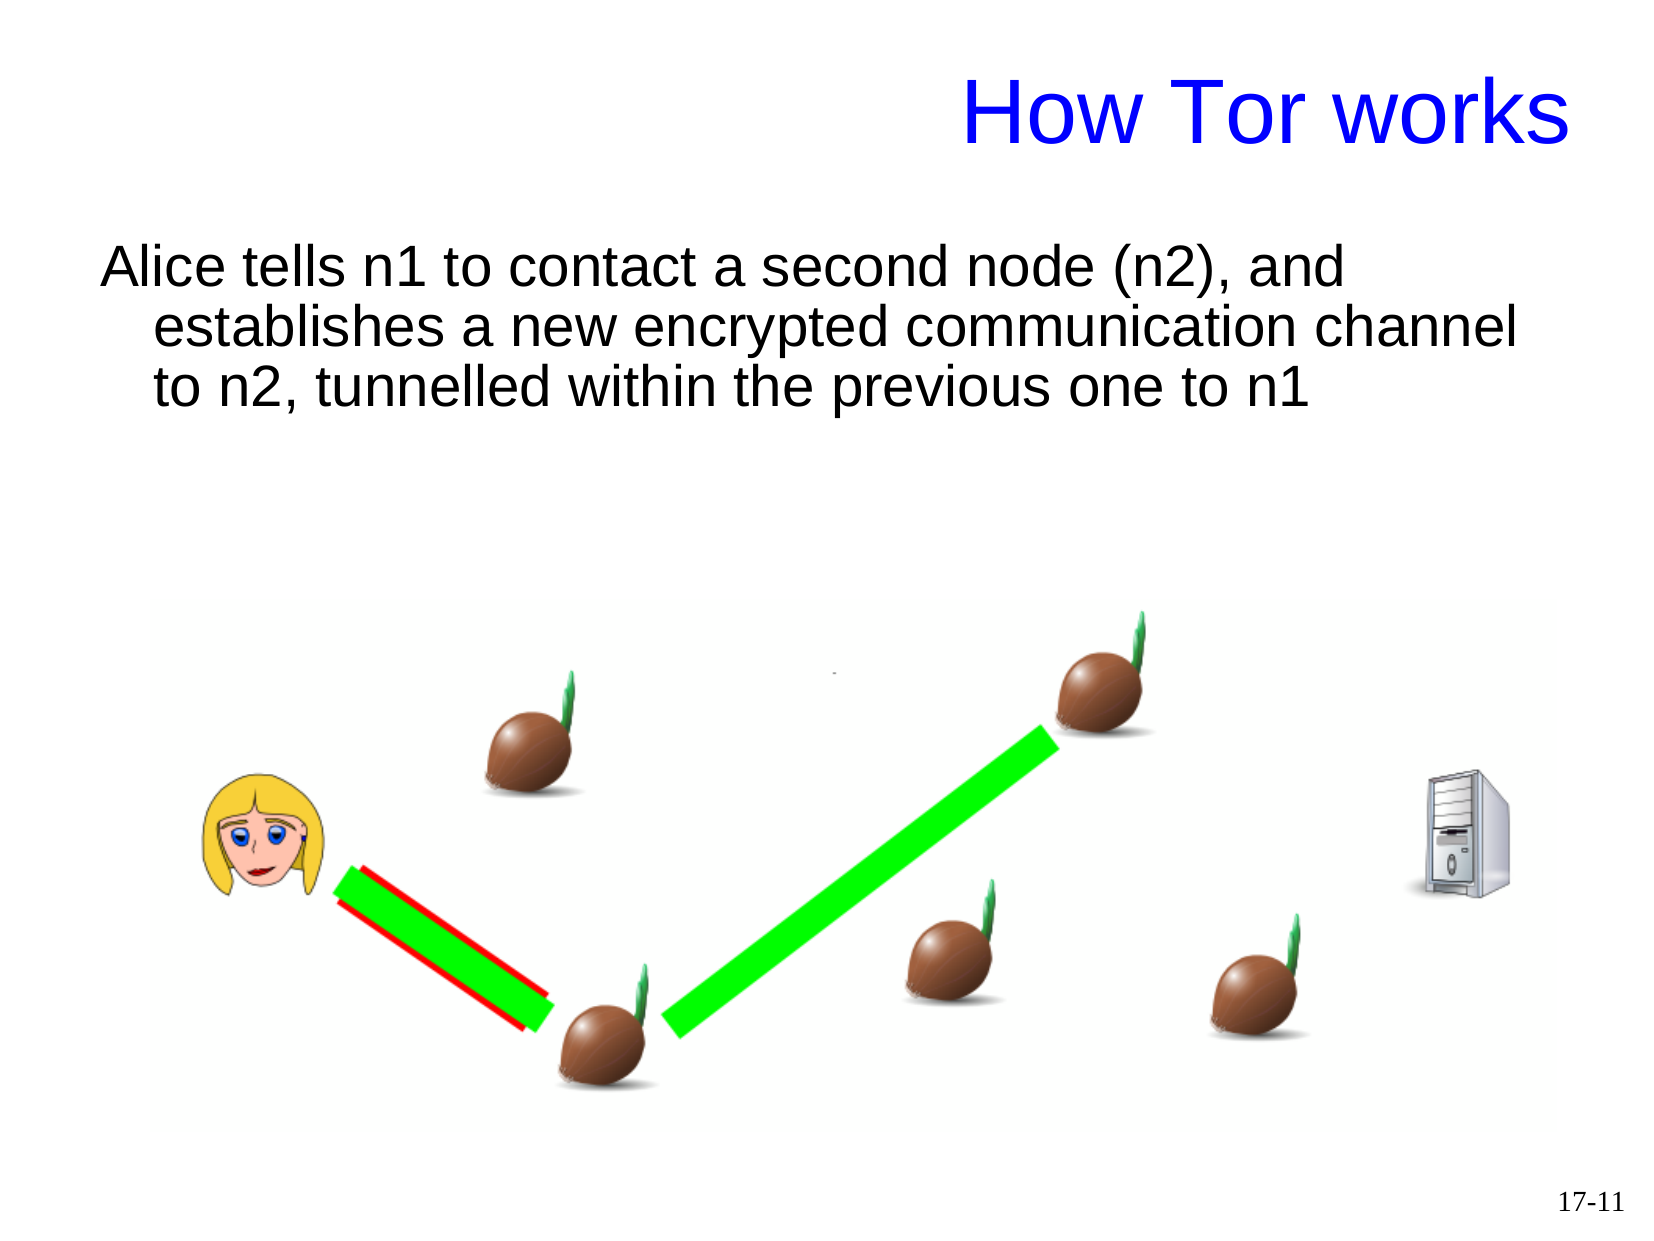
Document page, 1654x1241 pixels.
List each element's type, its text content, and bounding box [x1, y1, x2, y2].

list Alice tells n1 to contact a second node (n2), and establishes a new encrypted communication channel to n2, tunnelled within the previous one to n1 [82, 237, 1571, 1156]
picture [150, 599, 1557, 1132]
title How Tor works [84, 18, 1573, 211]
